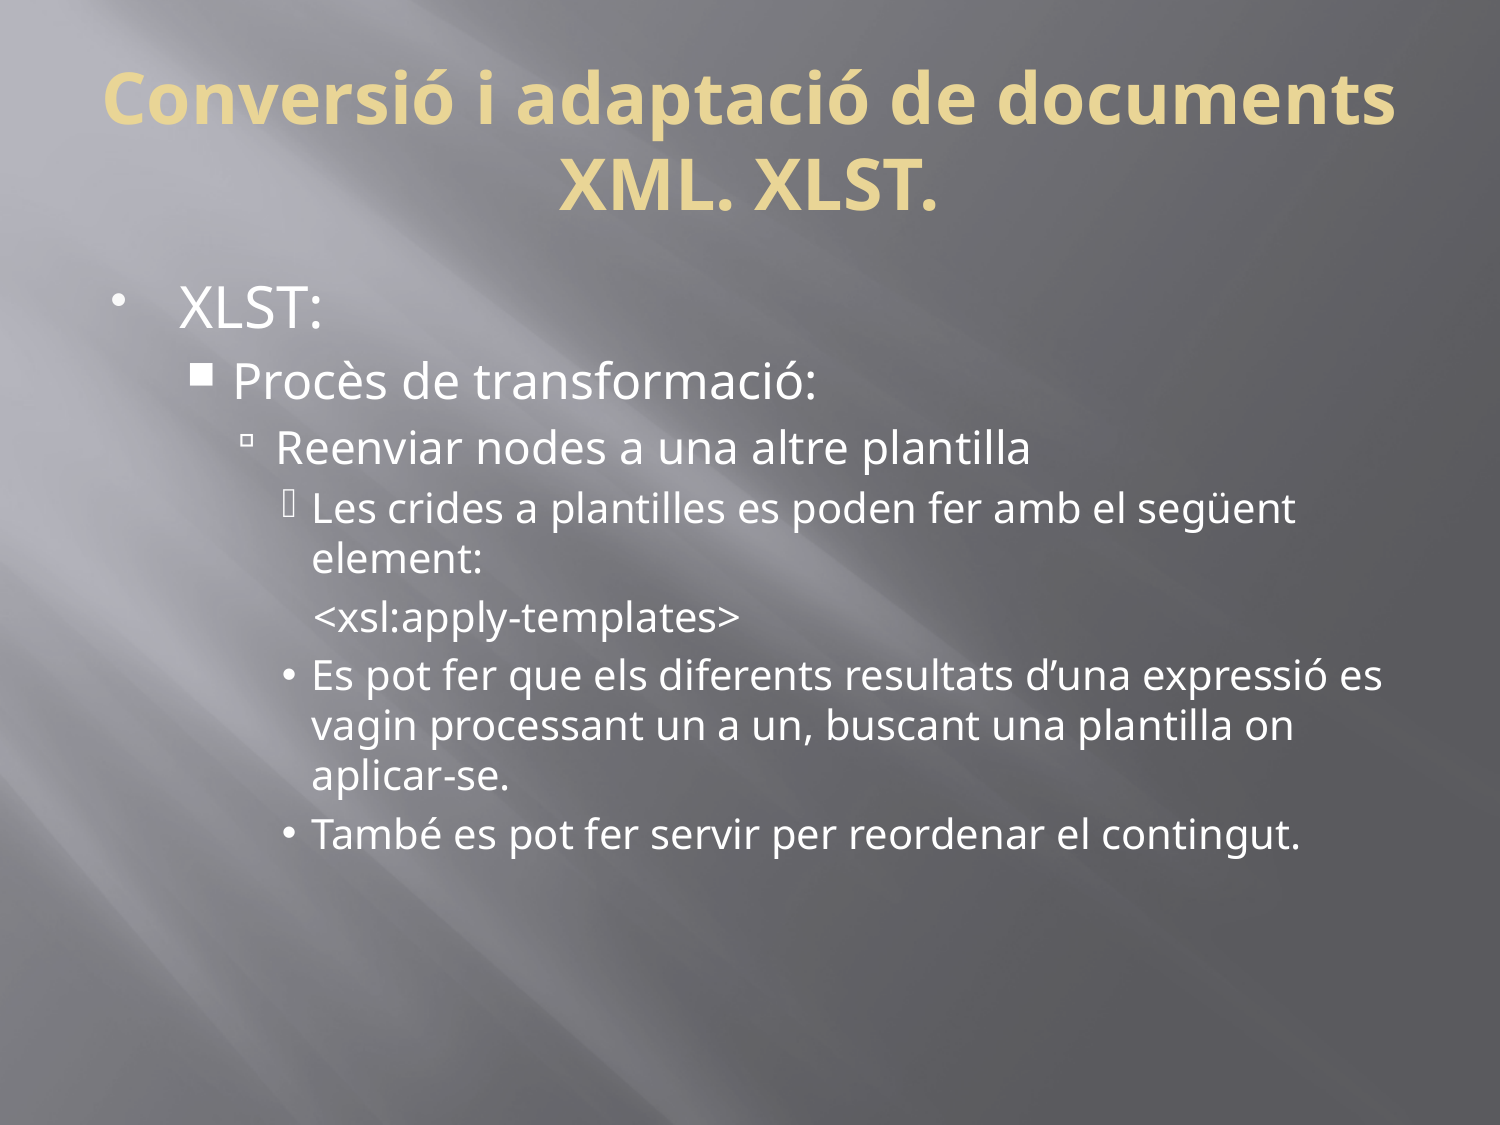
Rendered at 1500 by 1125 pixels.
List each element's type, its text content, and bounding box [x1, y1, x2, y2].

list XLST: Procès de transformació: Reenviar nodes a una altre plantilla Les crides a plantilles es poden fer amb el següent element: <xsl:apply-templates> Es pot fer que els diferents resultats d’una expressió es vagin processant un a un, buscant una plantilla on aplicar-se. També es pot fer servir per reordenar el contingut. [75, 262, 1425, 1035]
title Conversió i adaptació de documents XML. XLST. [75, 45, 1425, 233]
picture [0, 0, 1500, 1125]
